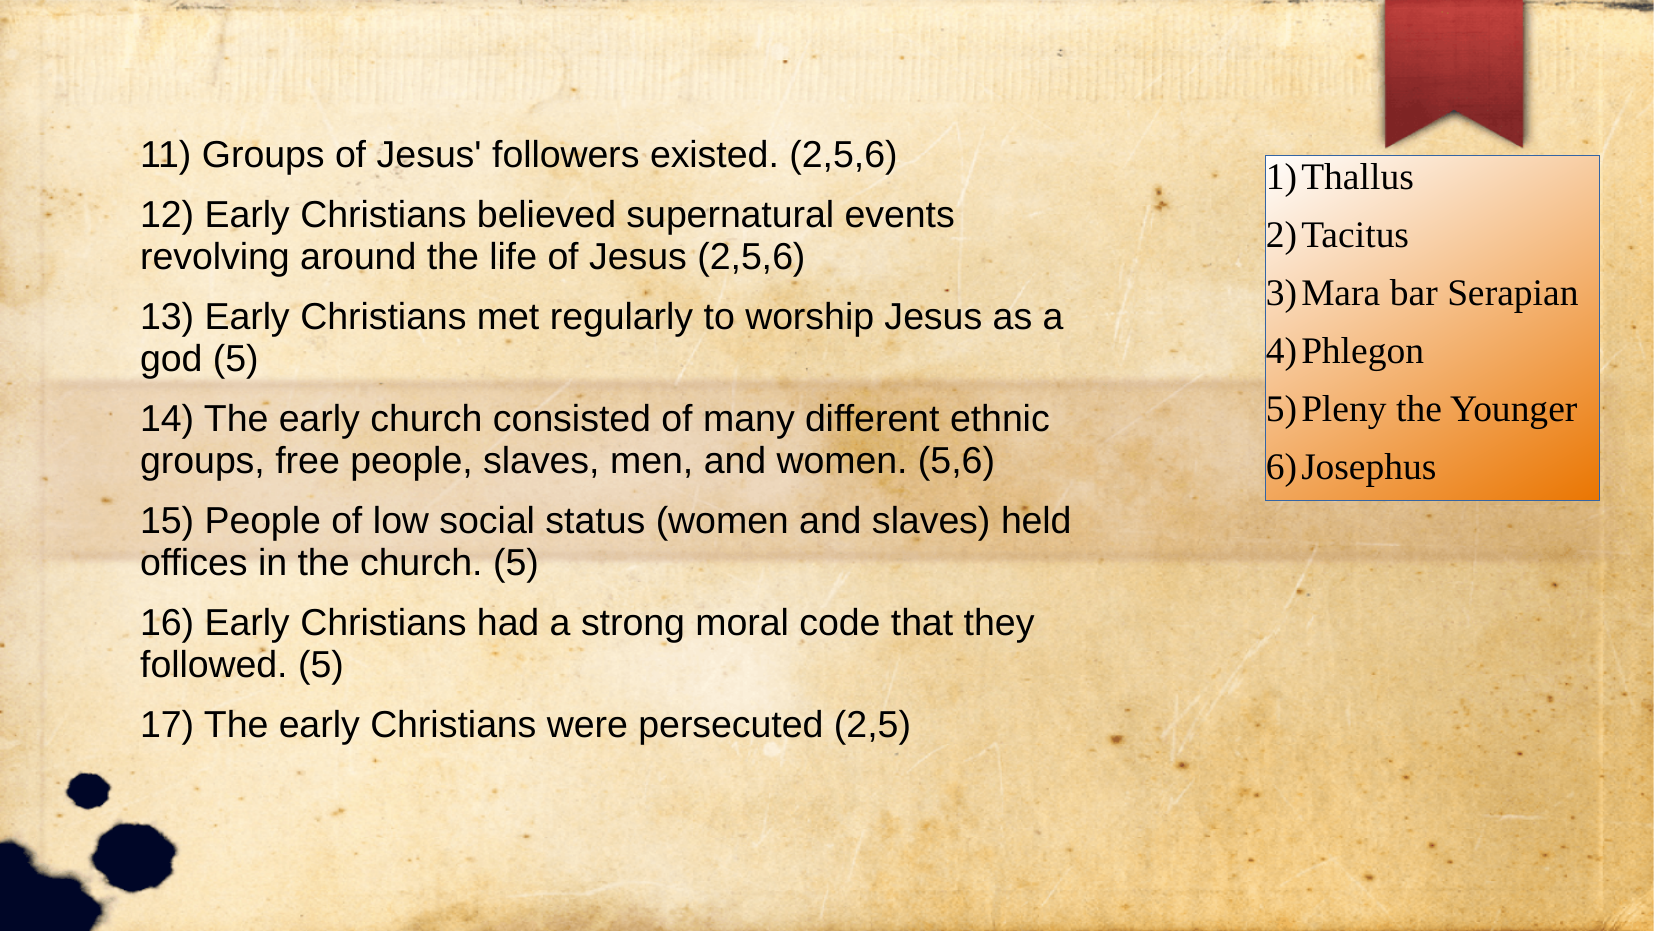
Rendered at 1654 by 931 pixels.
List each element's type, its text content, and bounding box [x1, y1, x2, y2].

text_box 11) Groups of Jesus' followers existed. (2,5,6) 12) Early Christians believed supernatural events revolving around the life of Jesus (2,5,6) 13) Early Christians met regularly to worship Jesus as a god (5) 14) The early church consisted of many different ethnic groups, free people, slaves, men, and women. (5,6) 15) People of low social status (women and slaves) held offices in the church. (5) 16) Early Christians had a strong moral code that they followed. (5) 17) The early Christians were persecuted (2,5) [90, 126, 1096, 856]
list Thallus Tacitus Mara bar Serapian Phlegon Pleny the Younger Josephus [1265, 155, 1600, 501]
picture [0, 0, 1654, 931]
